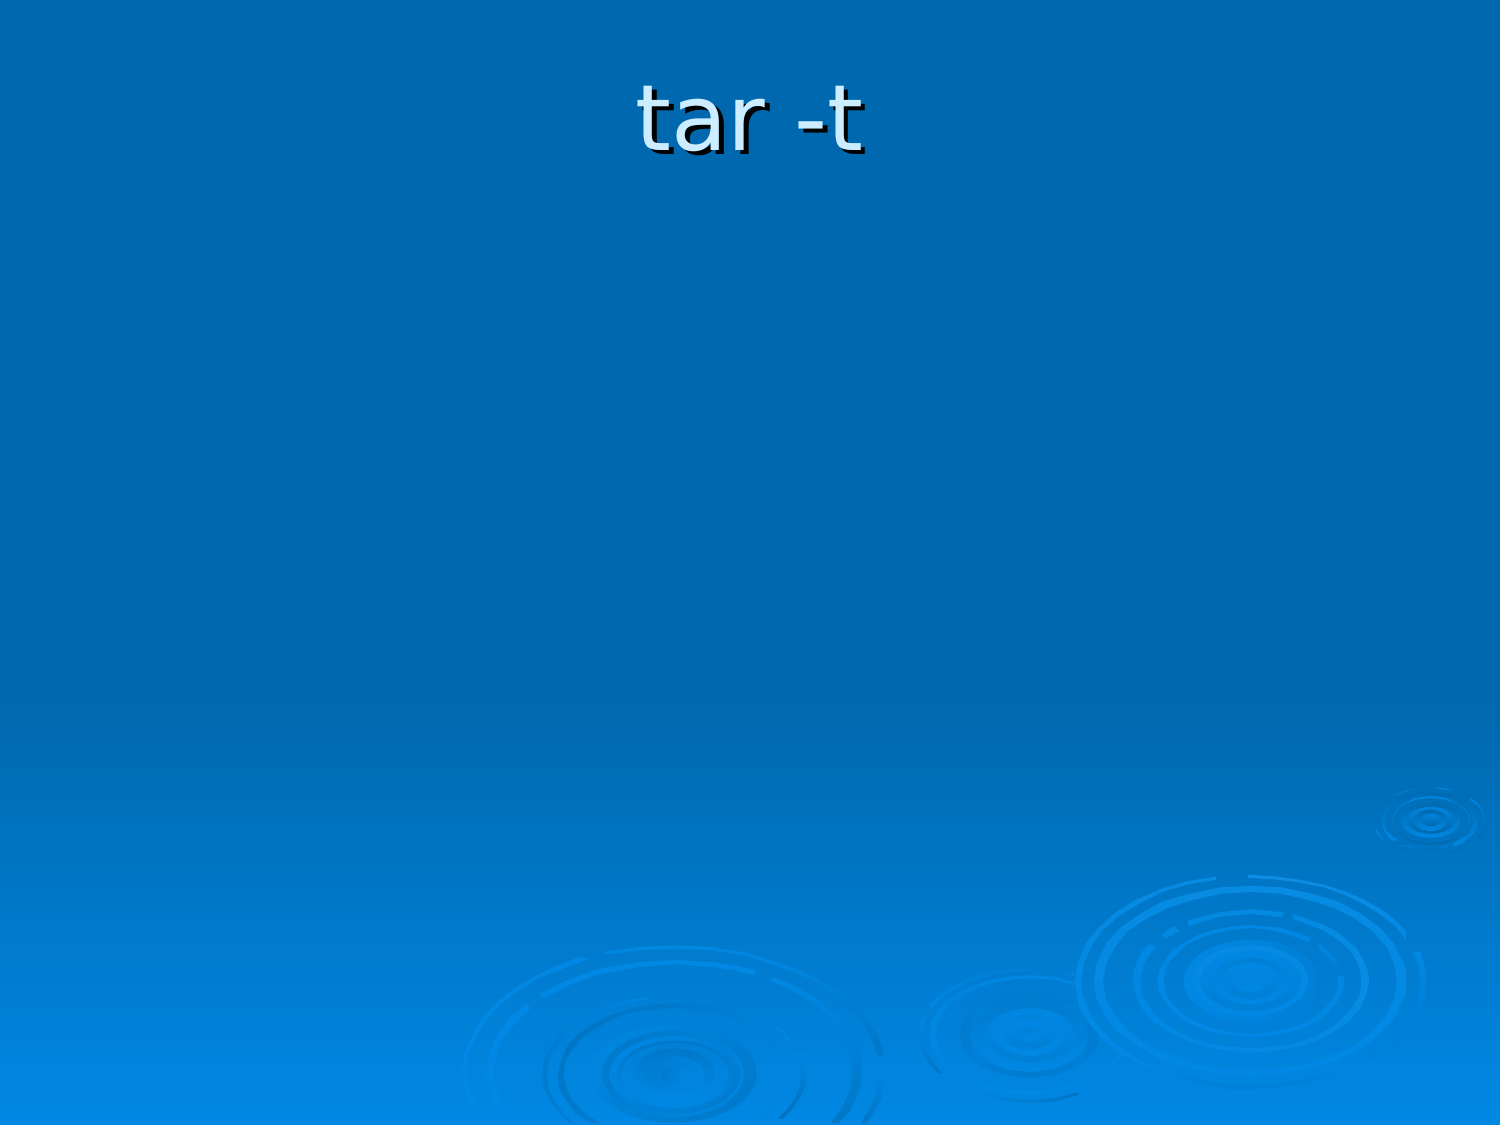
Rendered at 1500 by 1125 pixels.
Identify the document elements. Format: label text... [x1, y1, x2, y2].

title tar -t [75, 45, 1426, 196]
